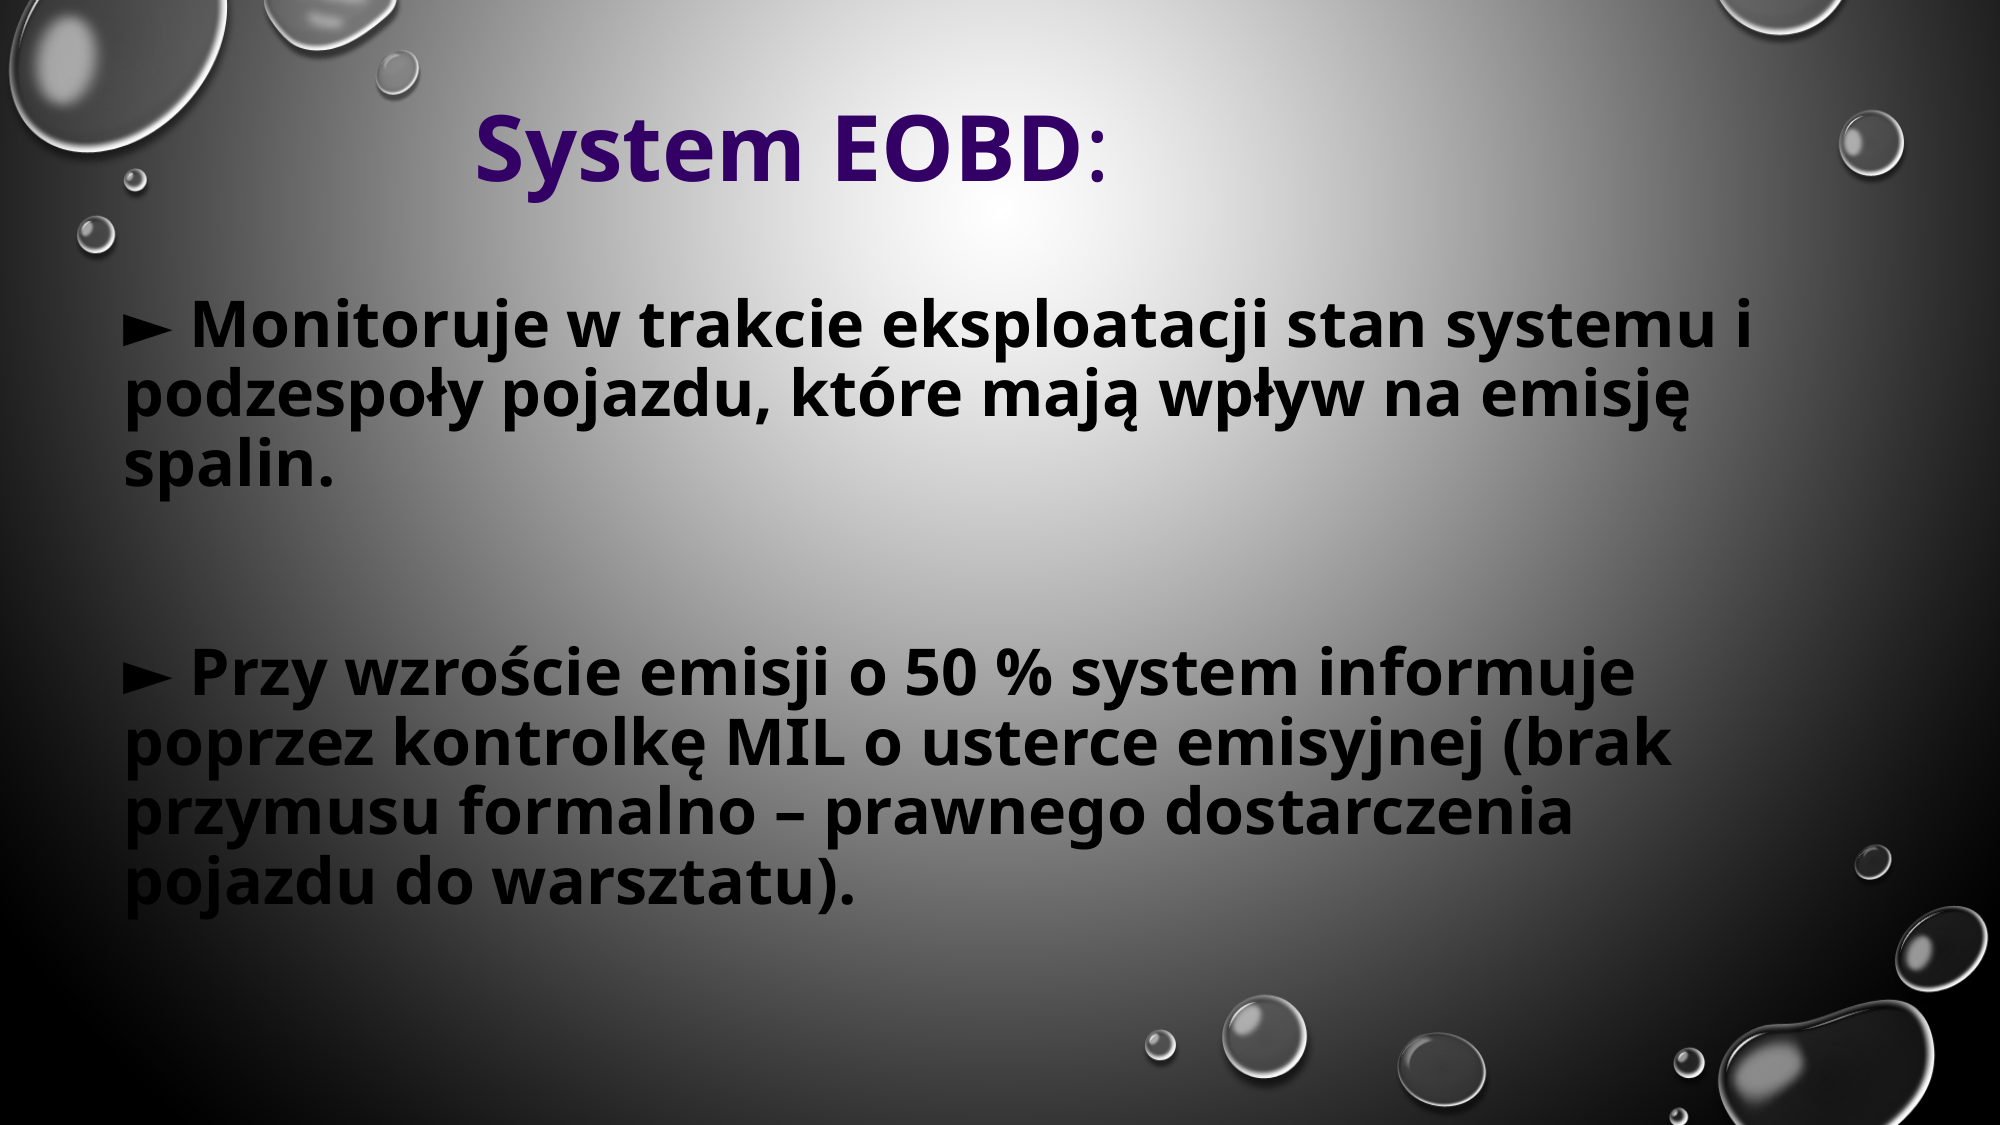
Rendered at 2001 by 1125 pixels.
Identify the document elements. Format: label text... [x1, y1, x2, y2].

title System EOBD: ► Monitoruje w trakcie eksploatacji stan systemu i podzespoły pojazdu, które mają wpływ na emisję spalin. ► Przy wzroście emisji o 50 % system informuje poprzez kontrolkę MIL o usterce emisyjnej (brak przymusu formalno – prawnego dostarczenia pojazdu do warsztatu). [109, 95, 1808, 934]
